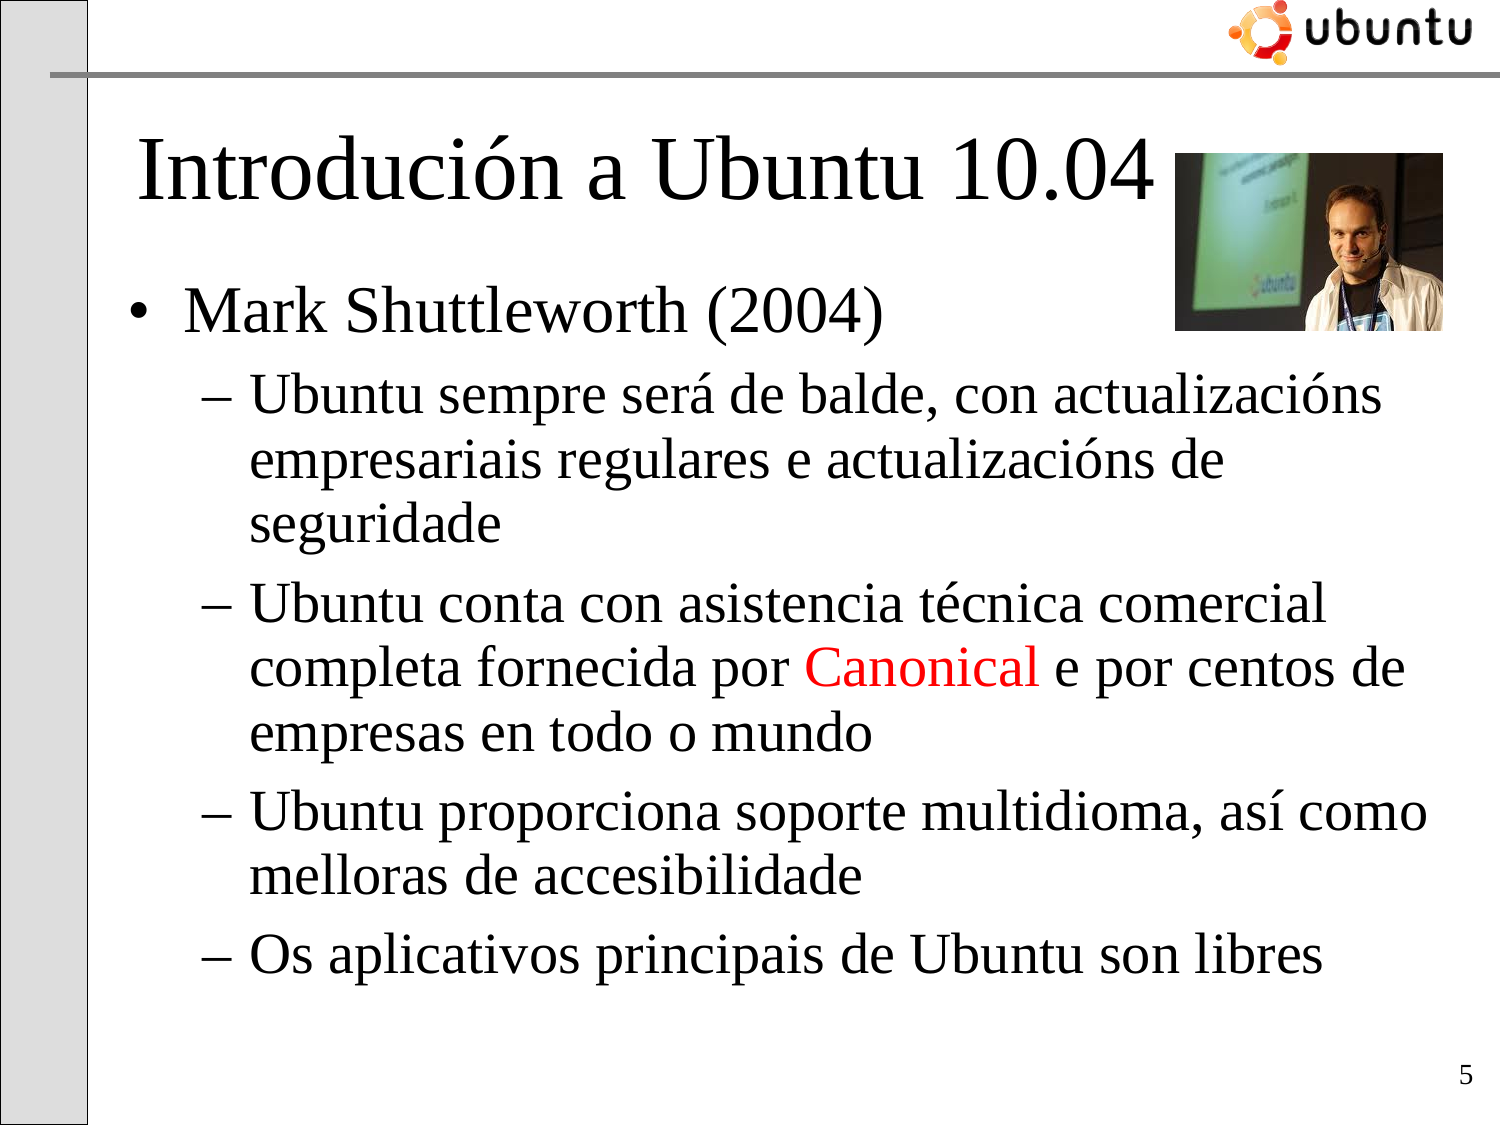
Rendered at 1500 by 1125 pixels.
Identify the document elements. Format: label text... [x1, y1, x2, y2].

list Mark Shuttleworth (2004) Ubuntu sempre será de balde, con actualizacións empresariais regulares e actualizacións de seguridade Ubuntu conta con asistencia técnica comercial completa fornecida por Canonical e por centos de empresas en todo o mundo Ubuntu proporciona soporte multidioma, así como melloras de accesibilidade Os aplicativos principais de Ubuntu son libres [112, 265, 1477, 1000]
picture [1175, 153, 1443, 265]
title Introdución a Ubuntu 10.04 [0, 99, 1329, 237]
picture [1221, 0, 1483, 71]
